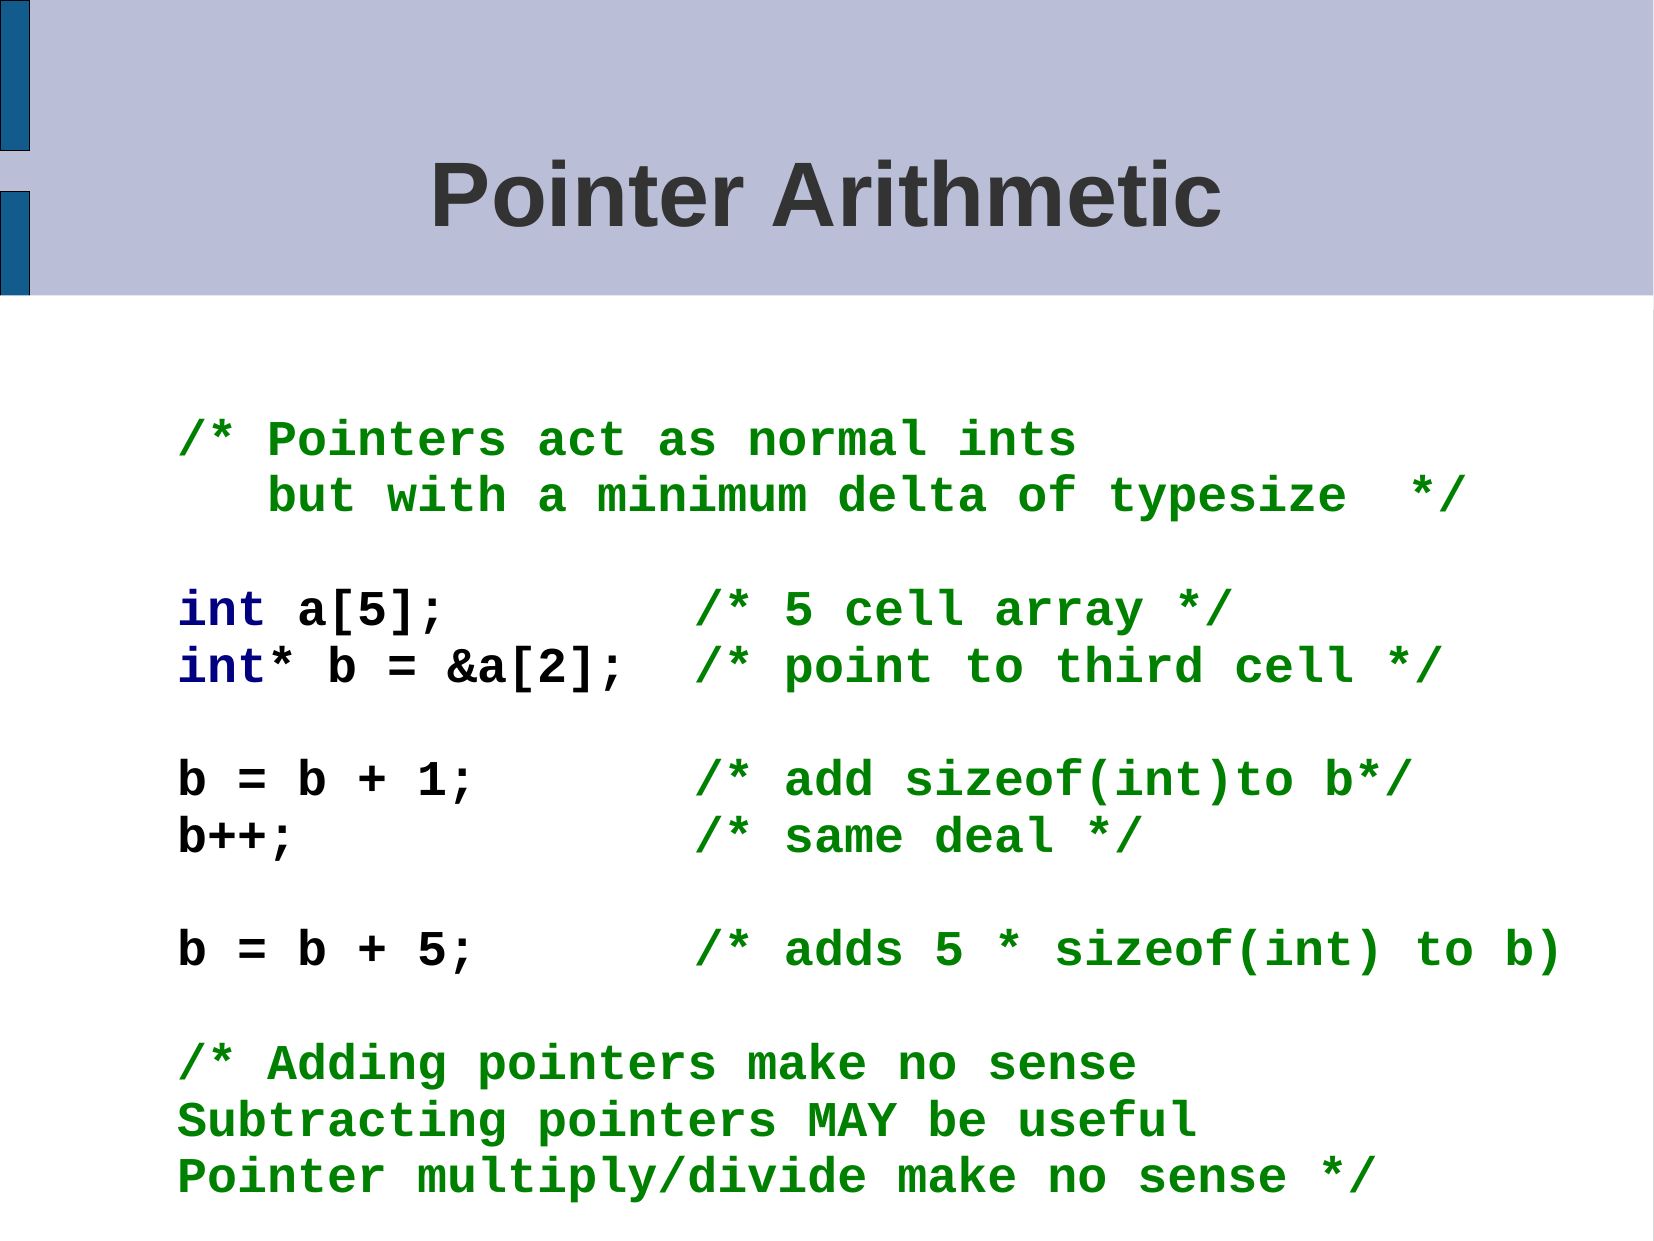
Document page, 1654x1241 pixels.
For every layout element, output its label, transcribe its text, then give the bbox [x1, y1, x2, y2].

text_box /* Pointers act as normal ints but with a minimum delta of typesize */ int a[5]; /* 5 cell array */ int* b = &a[2]; /* point to third cell */ b = b + 1; /* add sizeof(int)to b*/ b++; /* same deal */ b = b + 5; /* adds 5 * sizeof(int) to b) /* Adding pointers make no sense Subtracting pointers MAY be useful Pointer multiply/divide make no sense */ [0, 295, 1654, 1241]
title Pointer Arithmetic [121, 91, 1534, 295]
